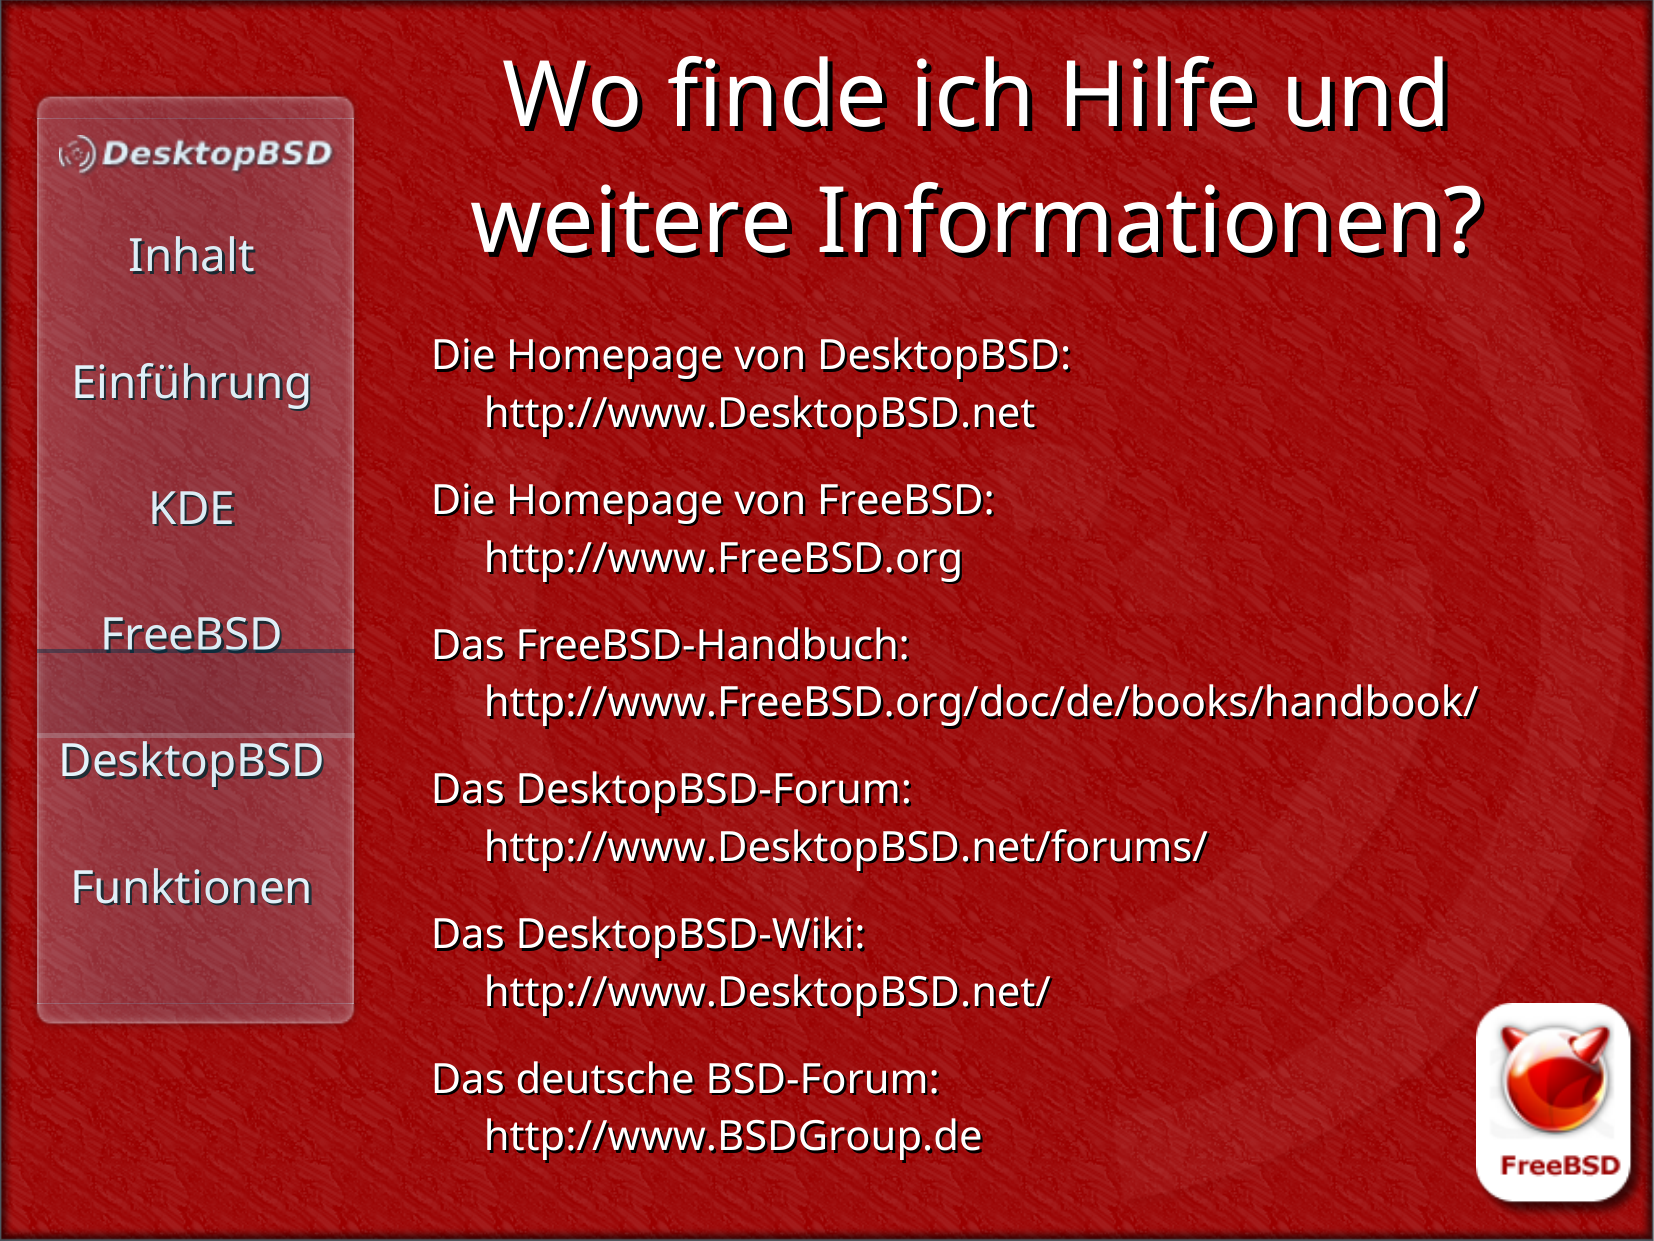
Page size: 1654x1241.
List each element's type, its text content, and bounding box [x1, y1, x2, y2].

list Die Homepage von DesktopBSD: http://www.DesktopBSD.net Die Homepage von FreeBSD: http://www.FreeBSD.org Das FreeBSD-Handbuch: http://www.FreeBSD.org/doc/de/books/handbook/ Das DesktopBSD-Forum: http://www.DesktopBSD.net/forums/ Das DesktopBSD-Wiki: http://www.DesktopBSD.net/ Das deutsche BSD-Forum: http://www.BSDGroup.de [413, 324, 1595, 1085]
picture [0, 0, 1654, 1241]
title Wo finde ich Hilfe und weitere Informationen? [383, 40, 1571, 266]
